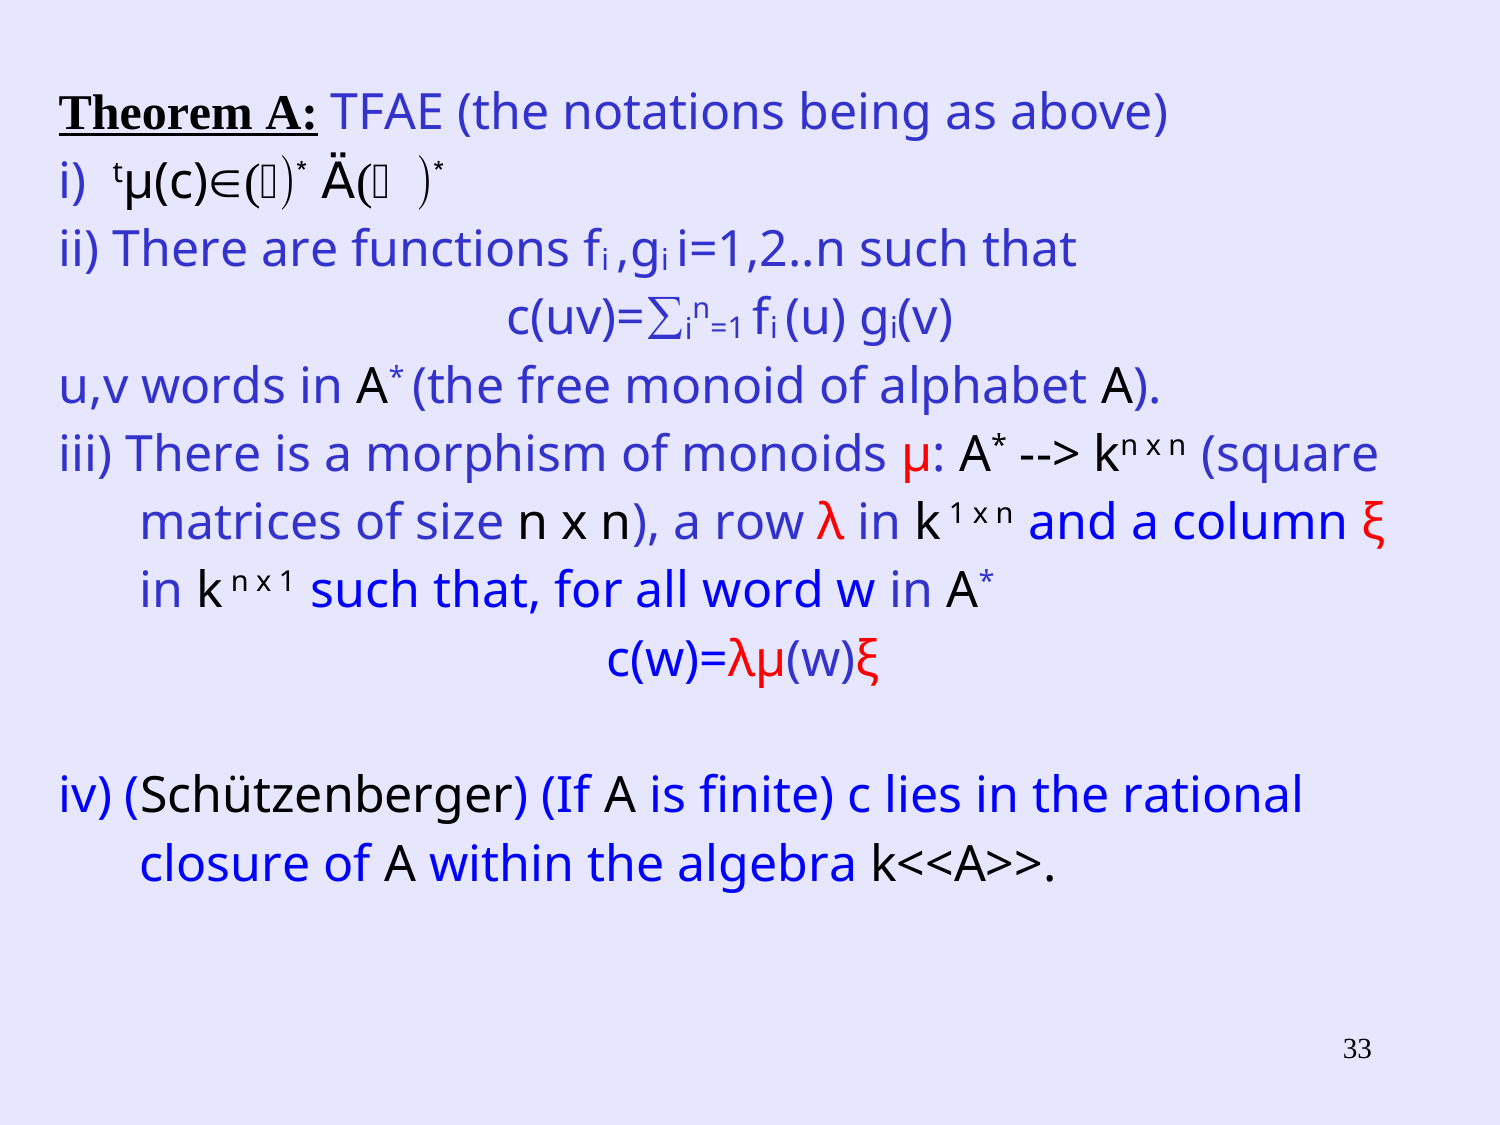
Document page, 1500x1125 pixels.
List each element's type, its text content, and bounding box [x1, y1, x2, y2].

text_box Theorem A: TFAE (the notations being as above) i) tµ(c)()* Ä( )* ii) There are functions fi ,gi i=1,2..n such that c(uv)=∑in=1 fi (u) gi(v) u,v words in A* (the free monoid of alphabet A). iii) There is a morphism of monoids μ: A* --> kn x n (square matrices of size n x n), a row λ in k 1 x n and a column ξ in k n x 1 such that, for all word w in A* c(w)=λμ(w)ξ iv) (Schützenberger) (If A is finite) c lies in the rational closure of A within the algebra k<<A>>. [43, 69, 1455, 996]
